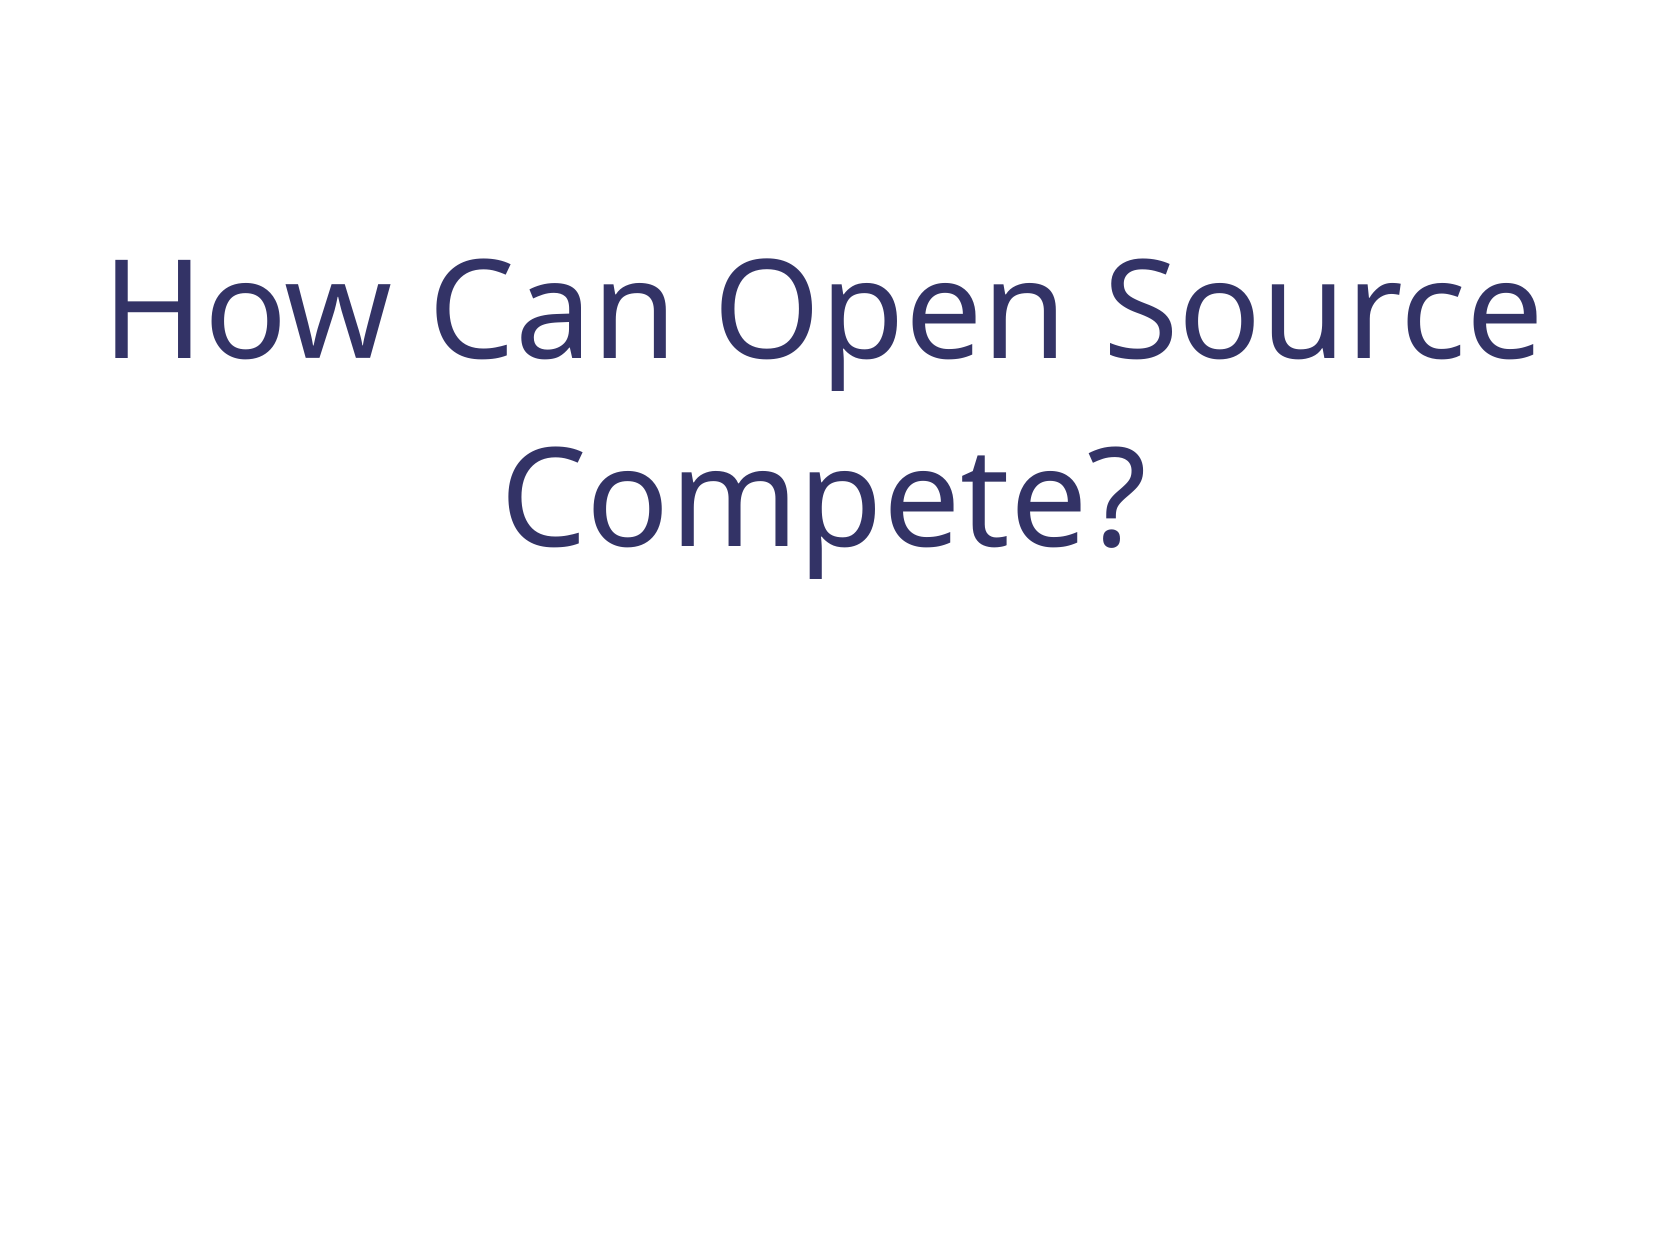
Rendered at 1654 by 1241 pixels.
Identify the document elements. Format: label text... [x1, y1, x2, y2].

title How Can Open Source Compete? [79, 231, 1568, 566]
